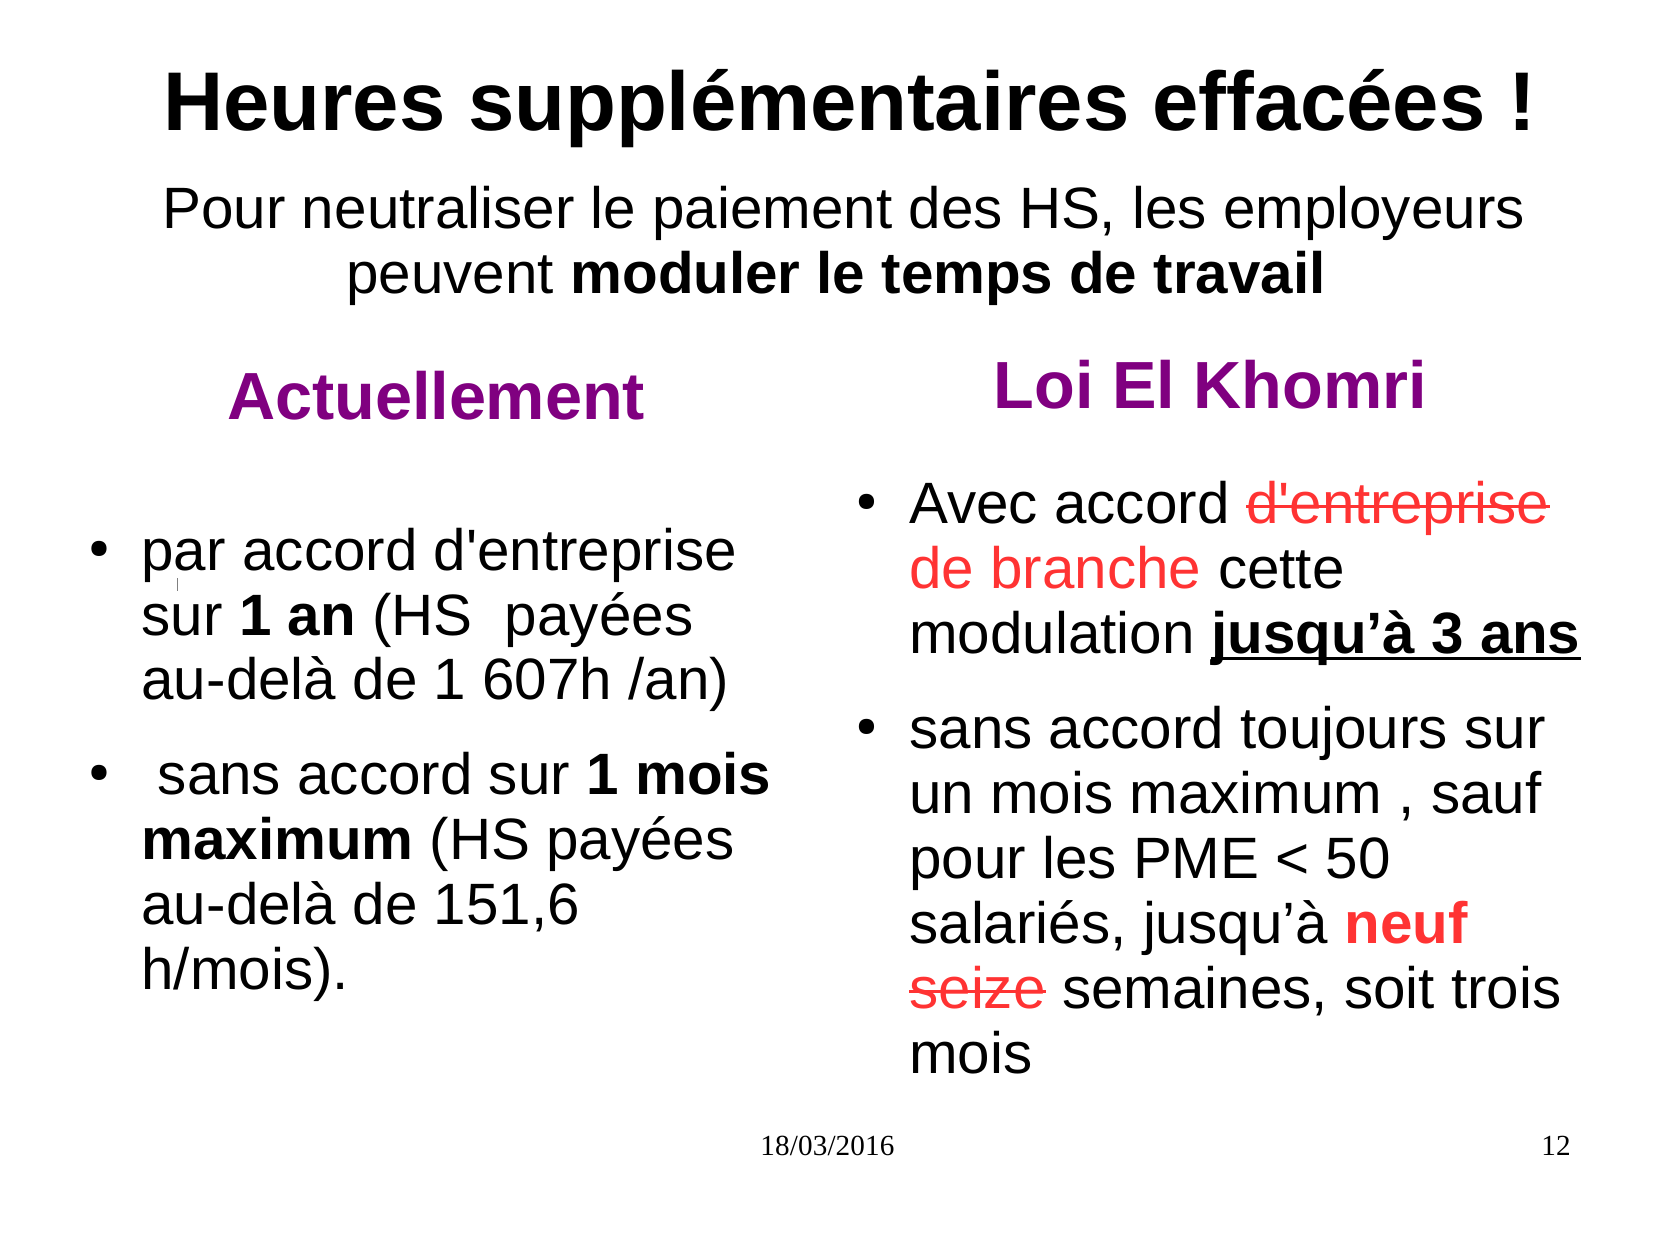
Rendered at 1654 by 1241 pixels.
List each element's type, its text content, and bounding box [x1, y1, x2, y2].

title Pour neutraliser le paiement des HS, les employeurs peuvent moduler le temps de travail [76, 175, 1577, 307]
list Avec accord d'entreprise de branche cette modulation jusqu’à 3 ans sans accord toujours sur un mois maximum , sauf pour les PME < 50 salariés, jusqu’à neuf seize semaines, soit trois mois [838, 425, 1595, 1089]
title Actuellement [165, 344, 709, 449]
list par accord d'entreprise sur 1 an (HS payées au-delà de 1 607h /an) sans accord sur 1 mois maximum (HS payées au-delà de 151,6 h/mois). [70, 469, 792, 1075]
title Heures supplémentaires effacées ! [82, 49, 1583, 154]
title Loi El Khomri [826, 318, 1560, 453]
